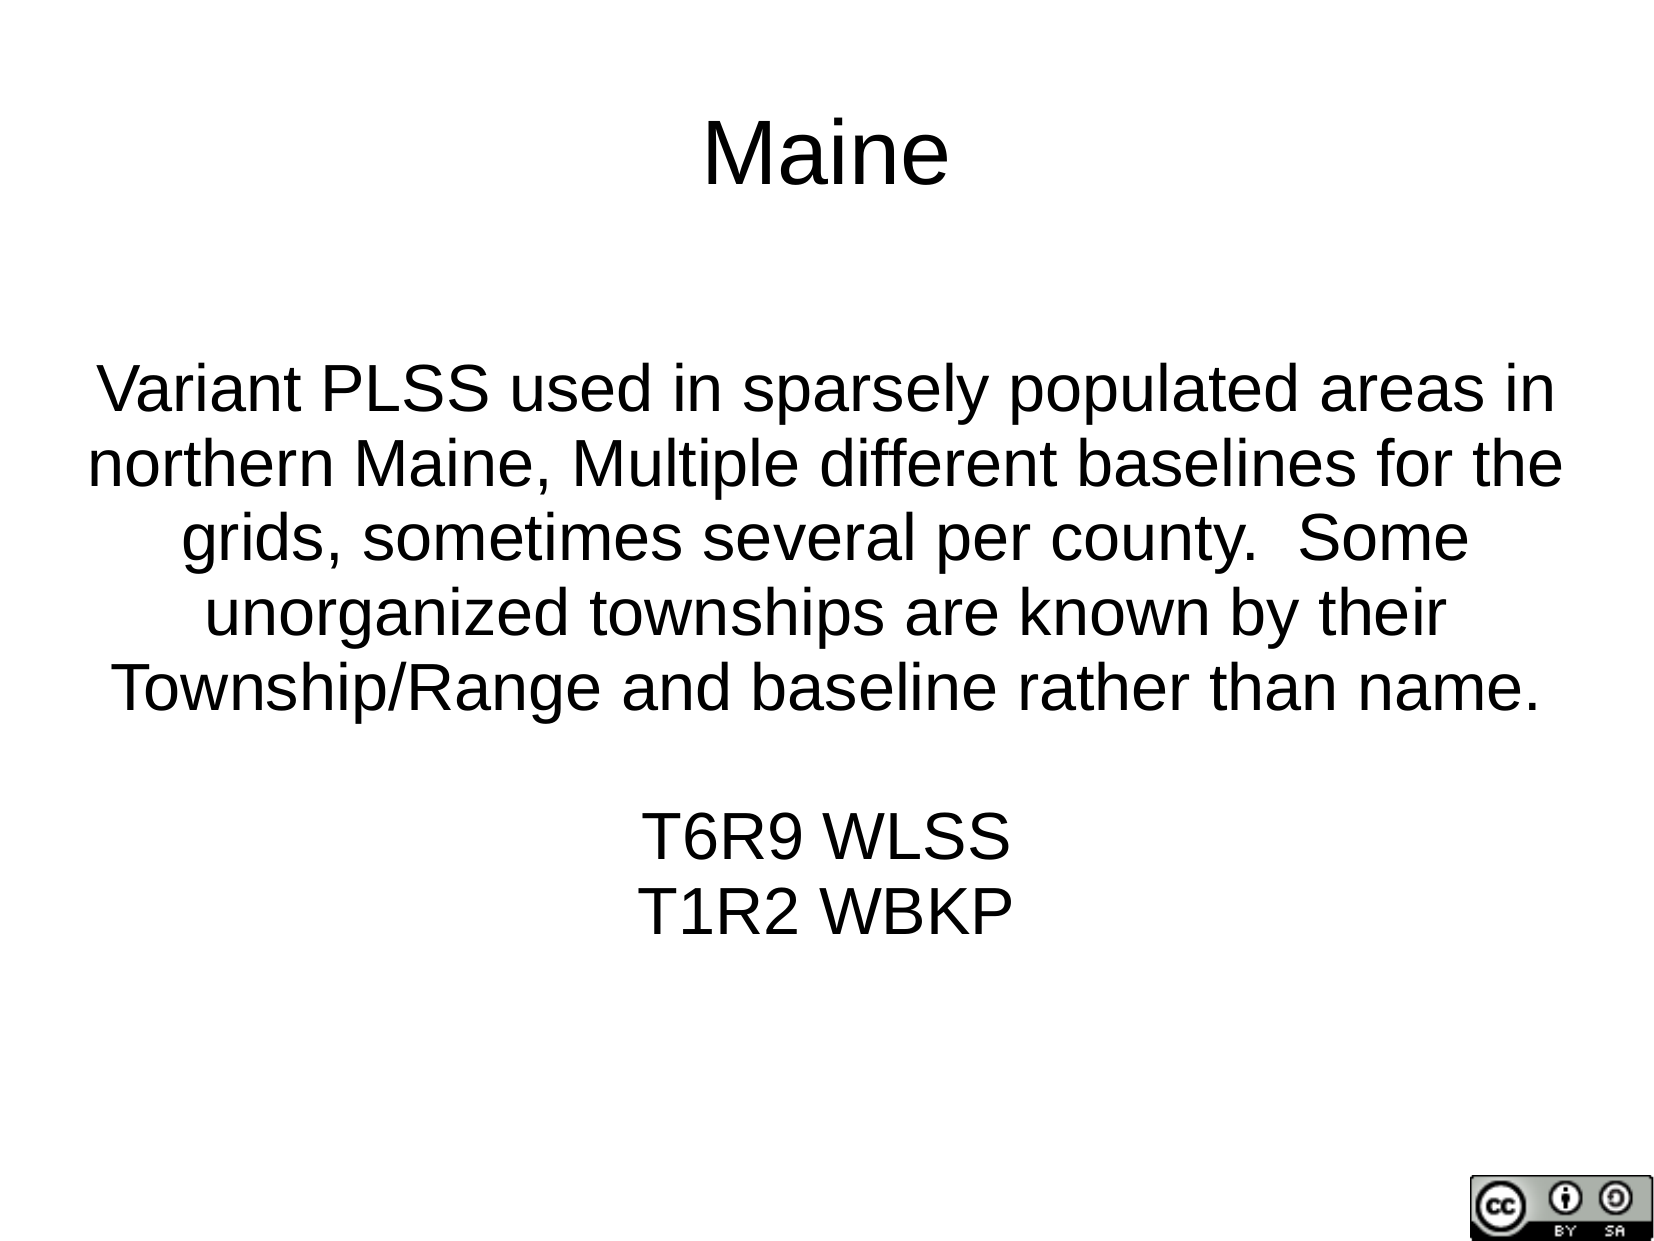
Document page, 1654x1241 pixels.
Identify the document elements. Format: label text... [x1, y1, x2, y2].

picture [1470, 1175, 1654, 1241]
title Maine [82, 49, 1571, 257]
subtitle Variant PLSS used in sparsely populated areas in northern Maine, Multiple different baselines for the grids, sometimes several per county. Some unorganized townships are known by their Township/Range and baseline rather than name. T6R9 WLSS T1R2 WBKP [82, 290, 1571, 1010]
